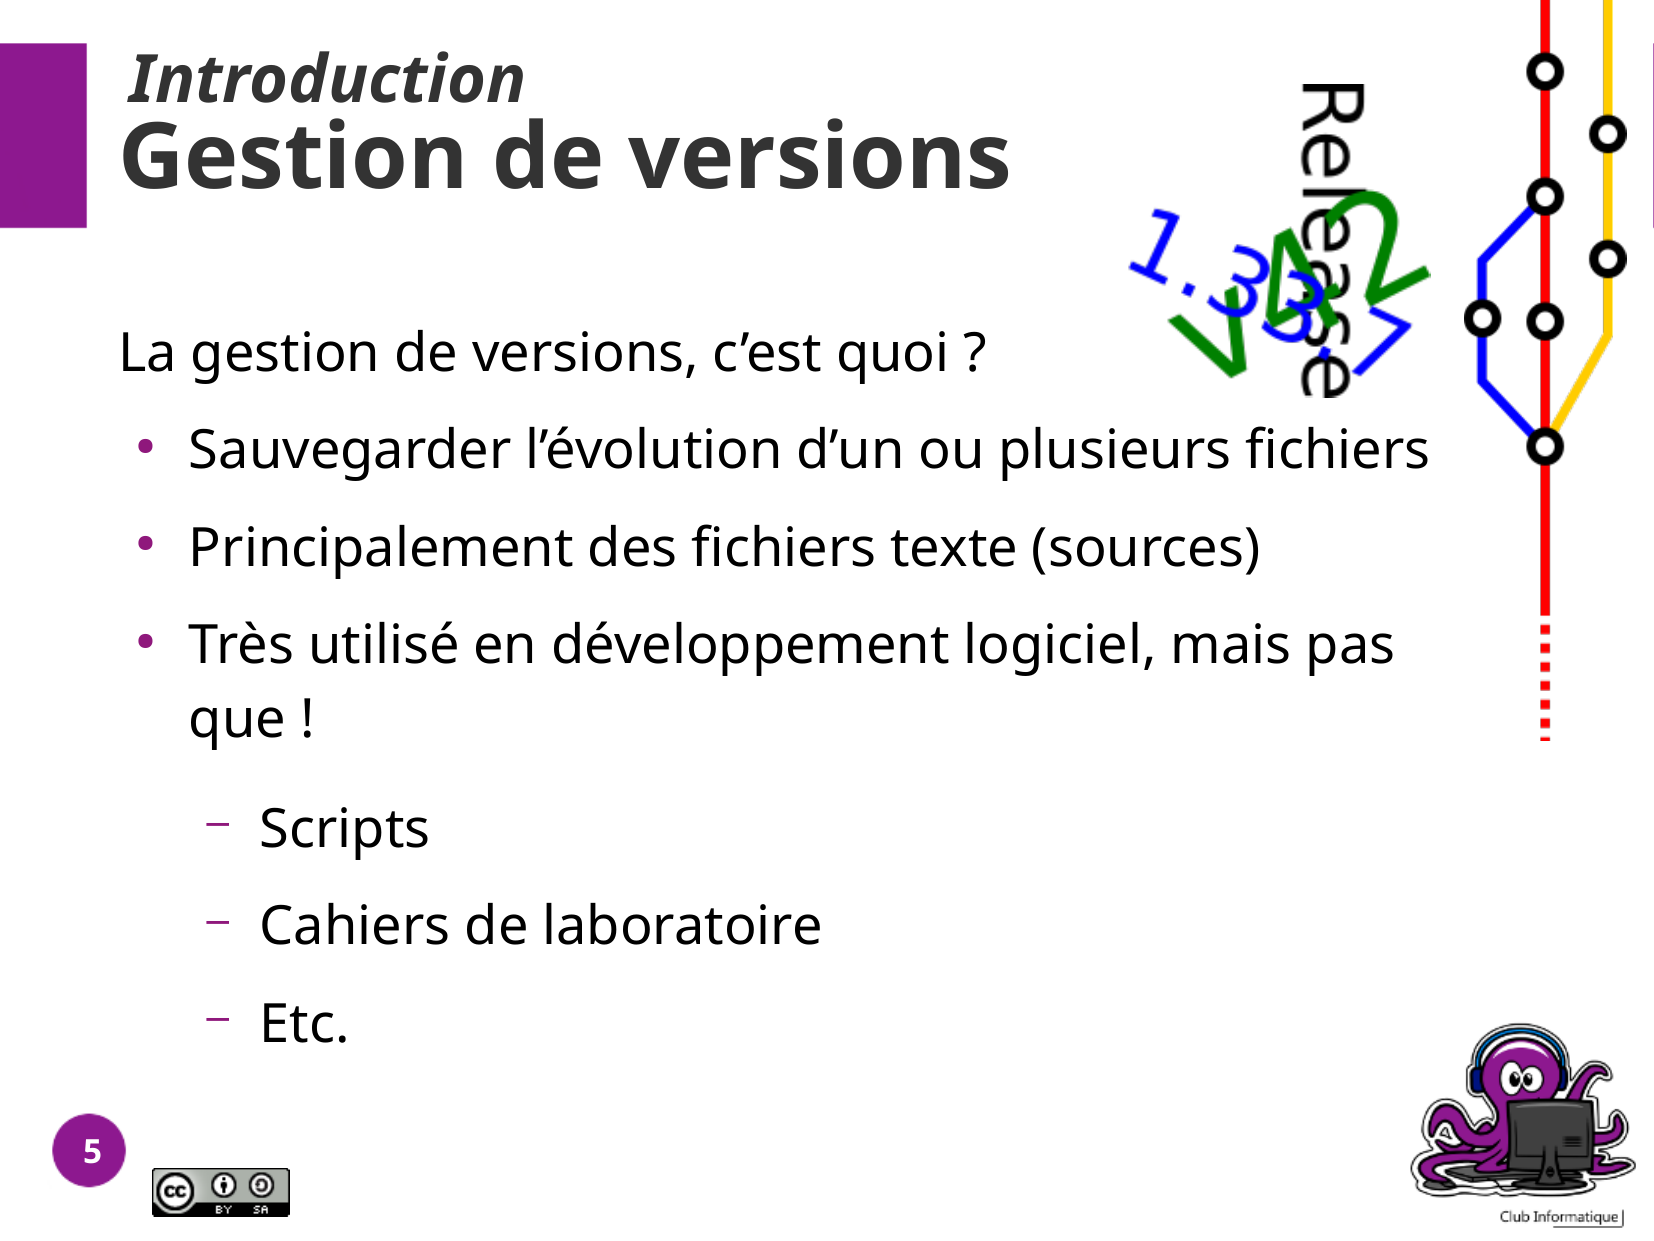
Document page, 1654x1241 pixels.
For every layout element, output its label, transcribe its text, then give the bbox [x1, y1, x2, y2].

title Gestion de versions [1431, 180, 1571, 257]
picture [0, 0, 1654, 1241]
title Introduction [129, 0, 1583, 180]
title Gestion de versions [118, 49, 1127, 257]
list La gestion de versions, c’est quoi ? Sauvegarder l’évolution d’un ou plusieurs fichiers Principalement des fichiers texte (sources) Très utilisé en développement logiciel, mais pas que ! Scripts Cahiers de laboratoire Etc. [118, 312, 1536, 644]
